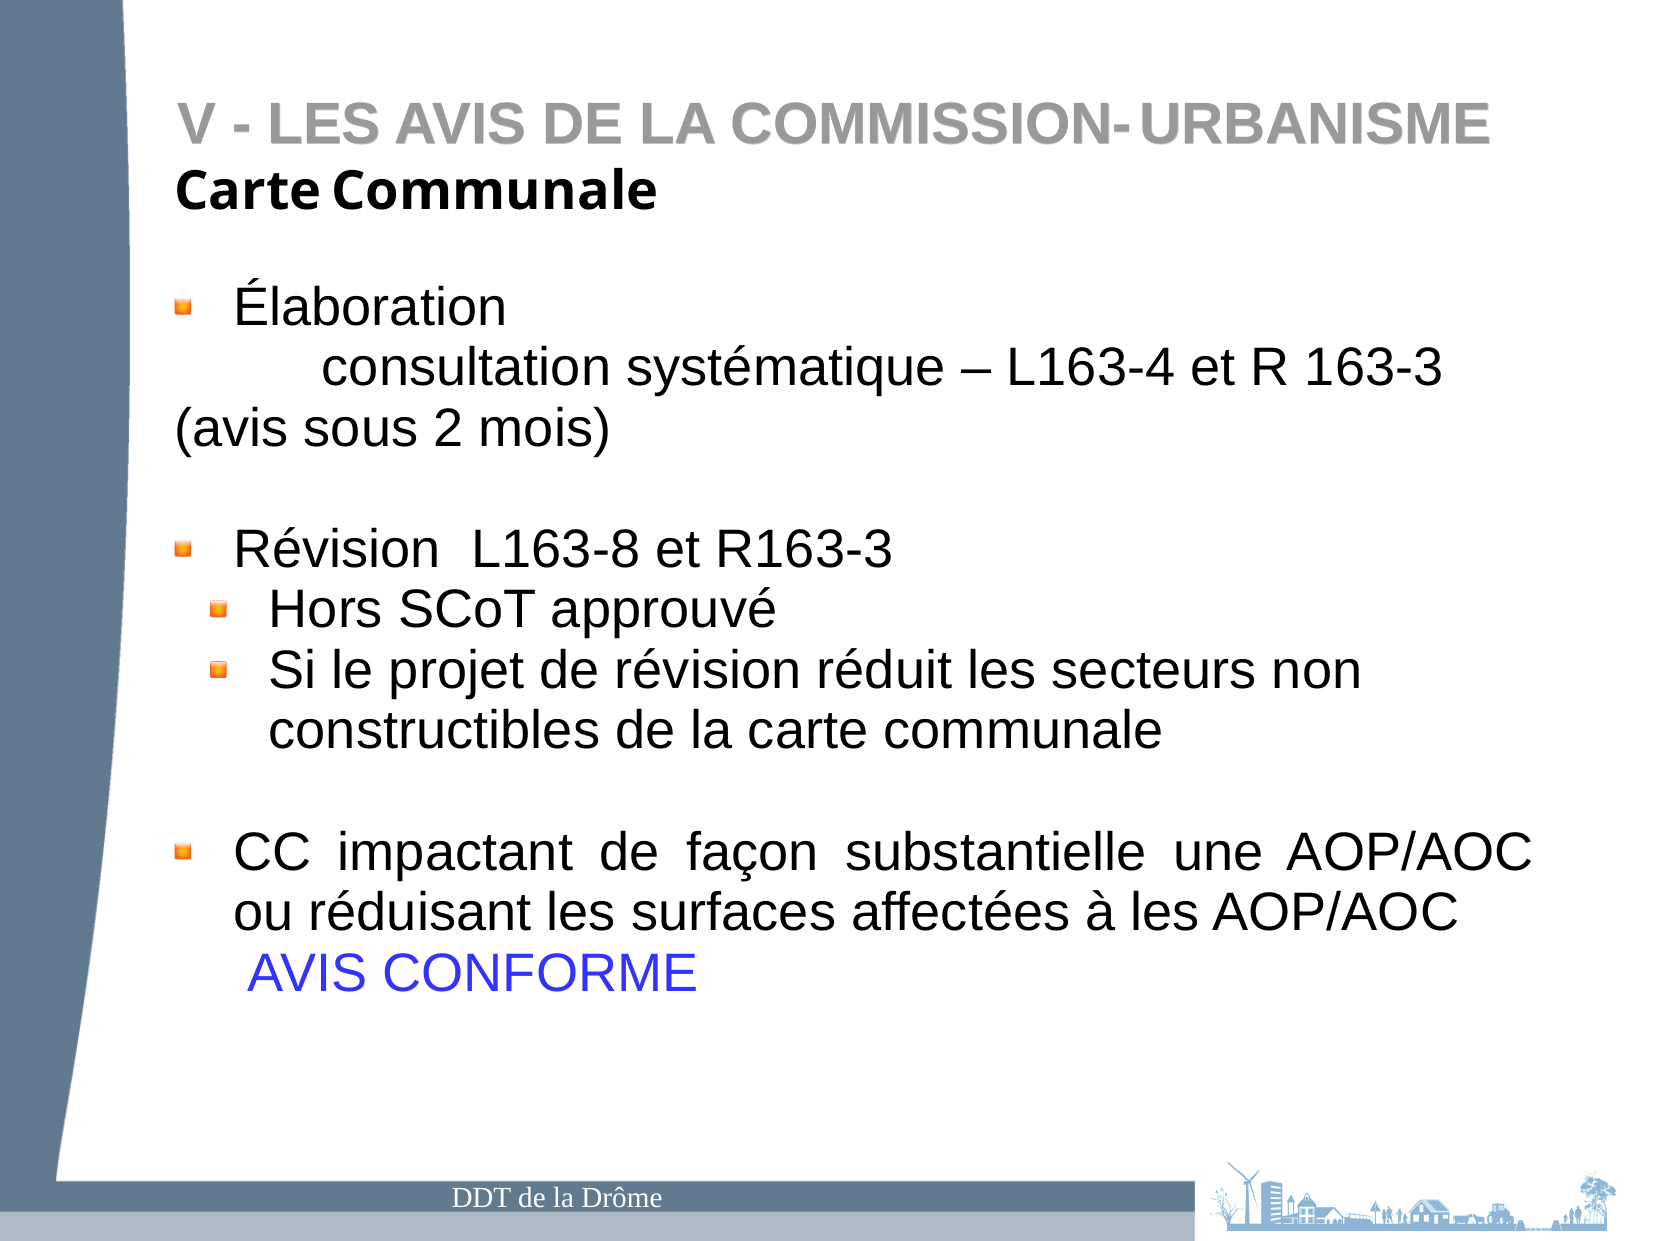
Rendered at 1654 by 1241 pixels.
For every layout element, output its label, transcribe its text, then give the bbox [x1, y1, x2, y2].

text_box Carte Communale Élaboration consultation systématique – L163-4 et R 163-3 (avis sous 2 mois) Révision L163-8 et R163-3 Hors SCoT approuvé Si le projet de révision réduit les secteurs non constructibles de la carte communale CC impactant de façon substantielle une AOP/AOC ou réduisant les surfaces affectées à les AOP/AOC AVIS CONFORME [159, 200, 1551, 953]
text_box V - LES AVIS DE LA COMMISSION- URBANISME [177, 25, 1607, 189]
